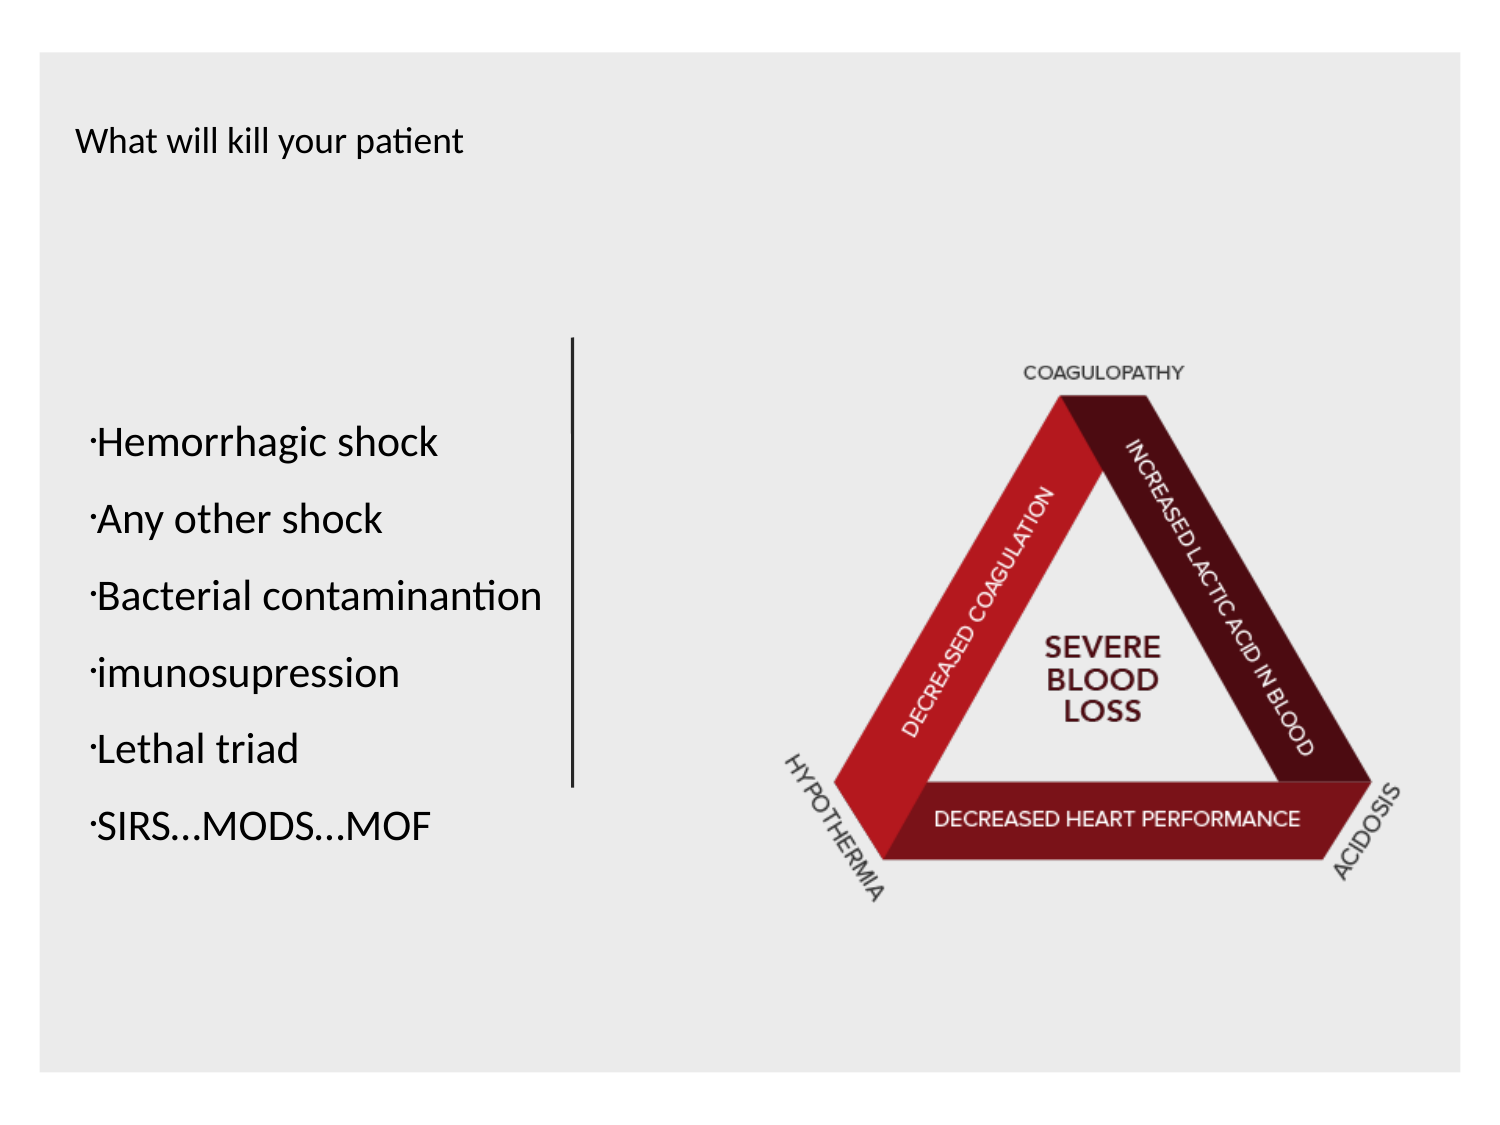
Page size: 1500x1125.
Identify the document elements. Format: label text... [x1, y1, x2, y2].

title What will kill your patient [75, 44, 1425, 233]
picture [781, 361, 1407, 908]
text_box [39, 52, 1461, 1073]
list Hemorrhagic shock Any other shock Bacterial contaminantion imunosupression Lethal triad SIRS…MODS…MOF [75, 263, 738, 1006]
